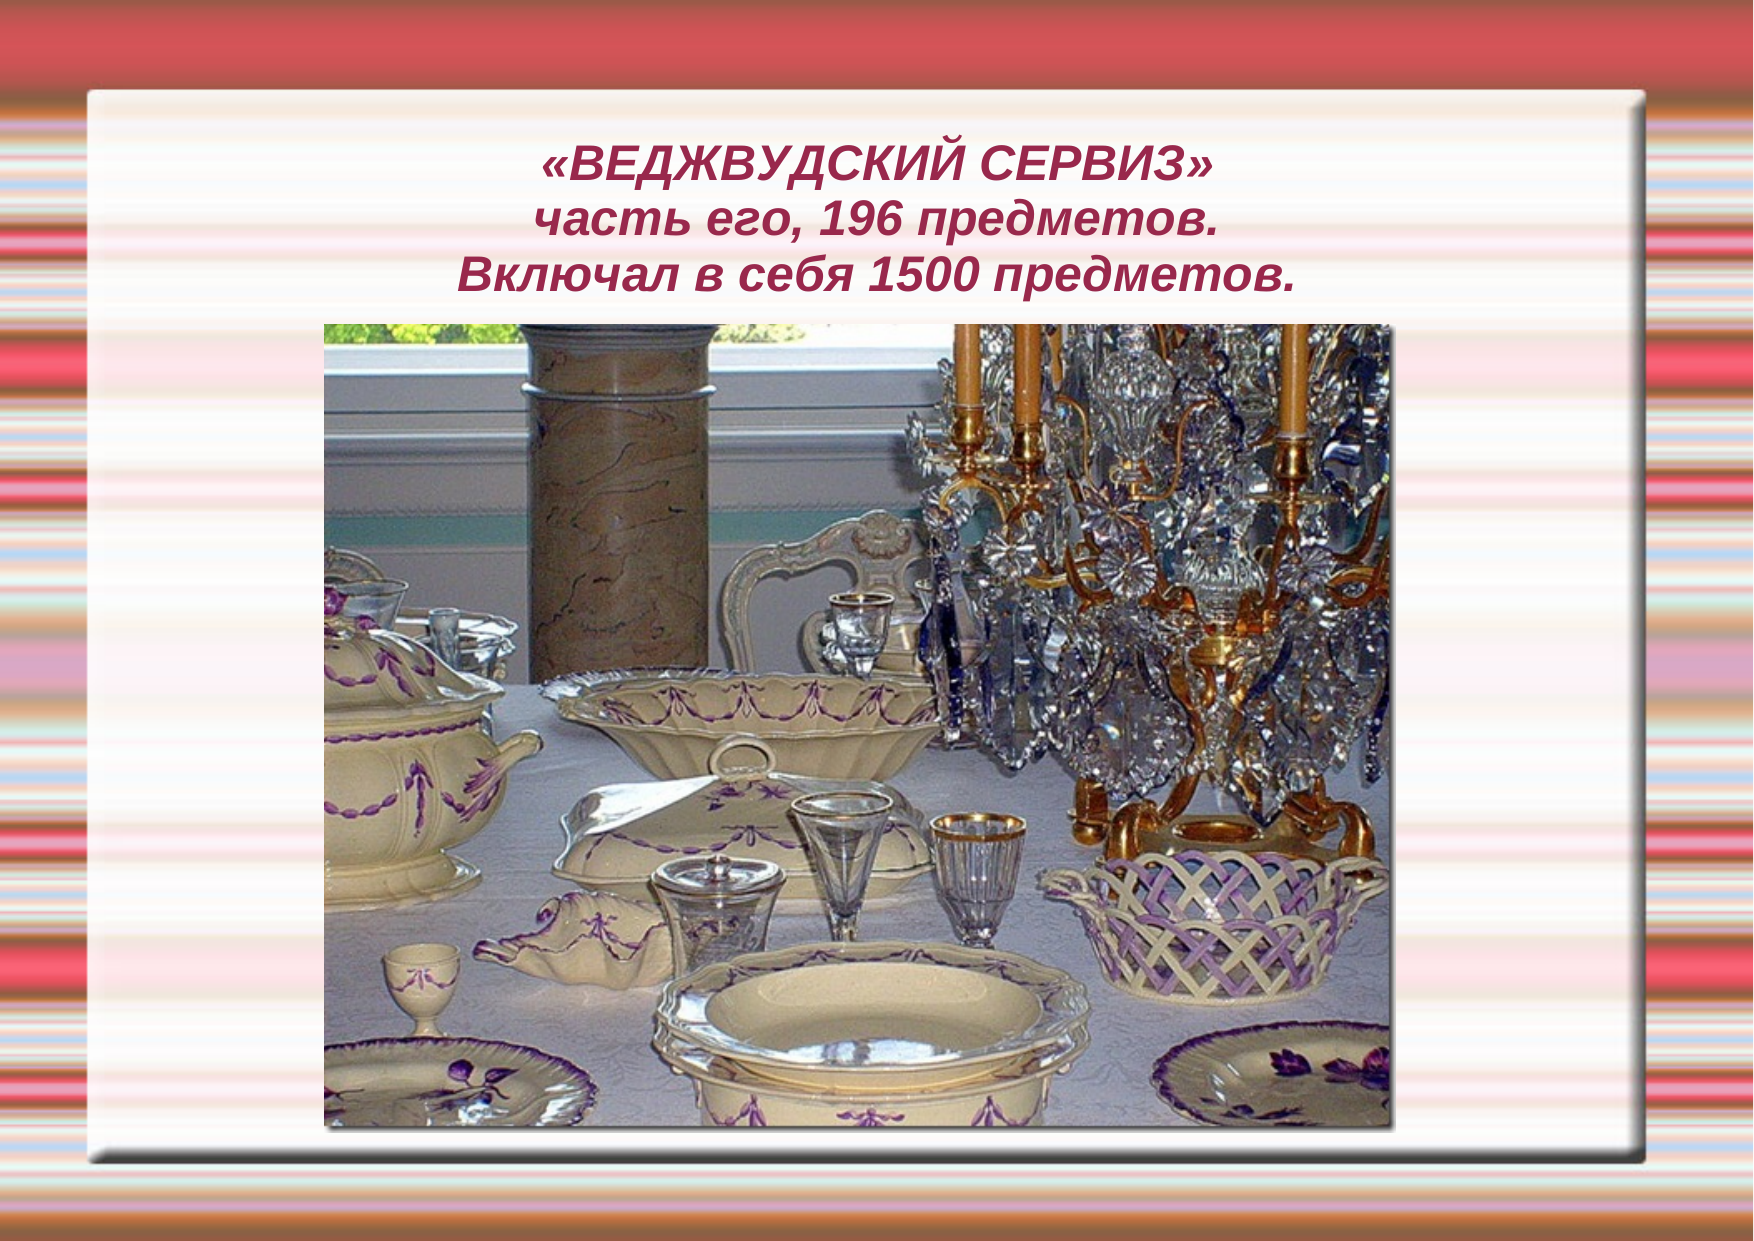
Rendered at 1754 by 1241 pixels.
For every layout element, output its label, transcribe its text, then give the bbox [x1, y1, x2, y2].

picture [0, 0, 1754, 1241]
title «ВЕДЖВУДСКИЙ СЕРВИЗ» часть его, 196 предметов. Включал в себя 1500 предметов. [128, 114, 1627, 322]
